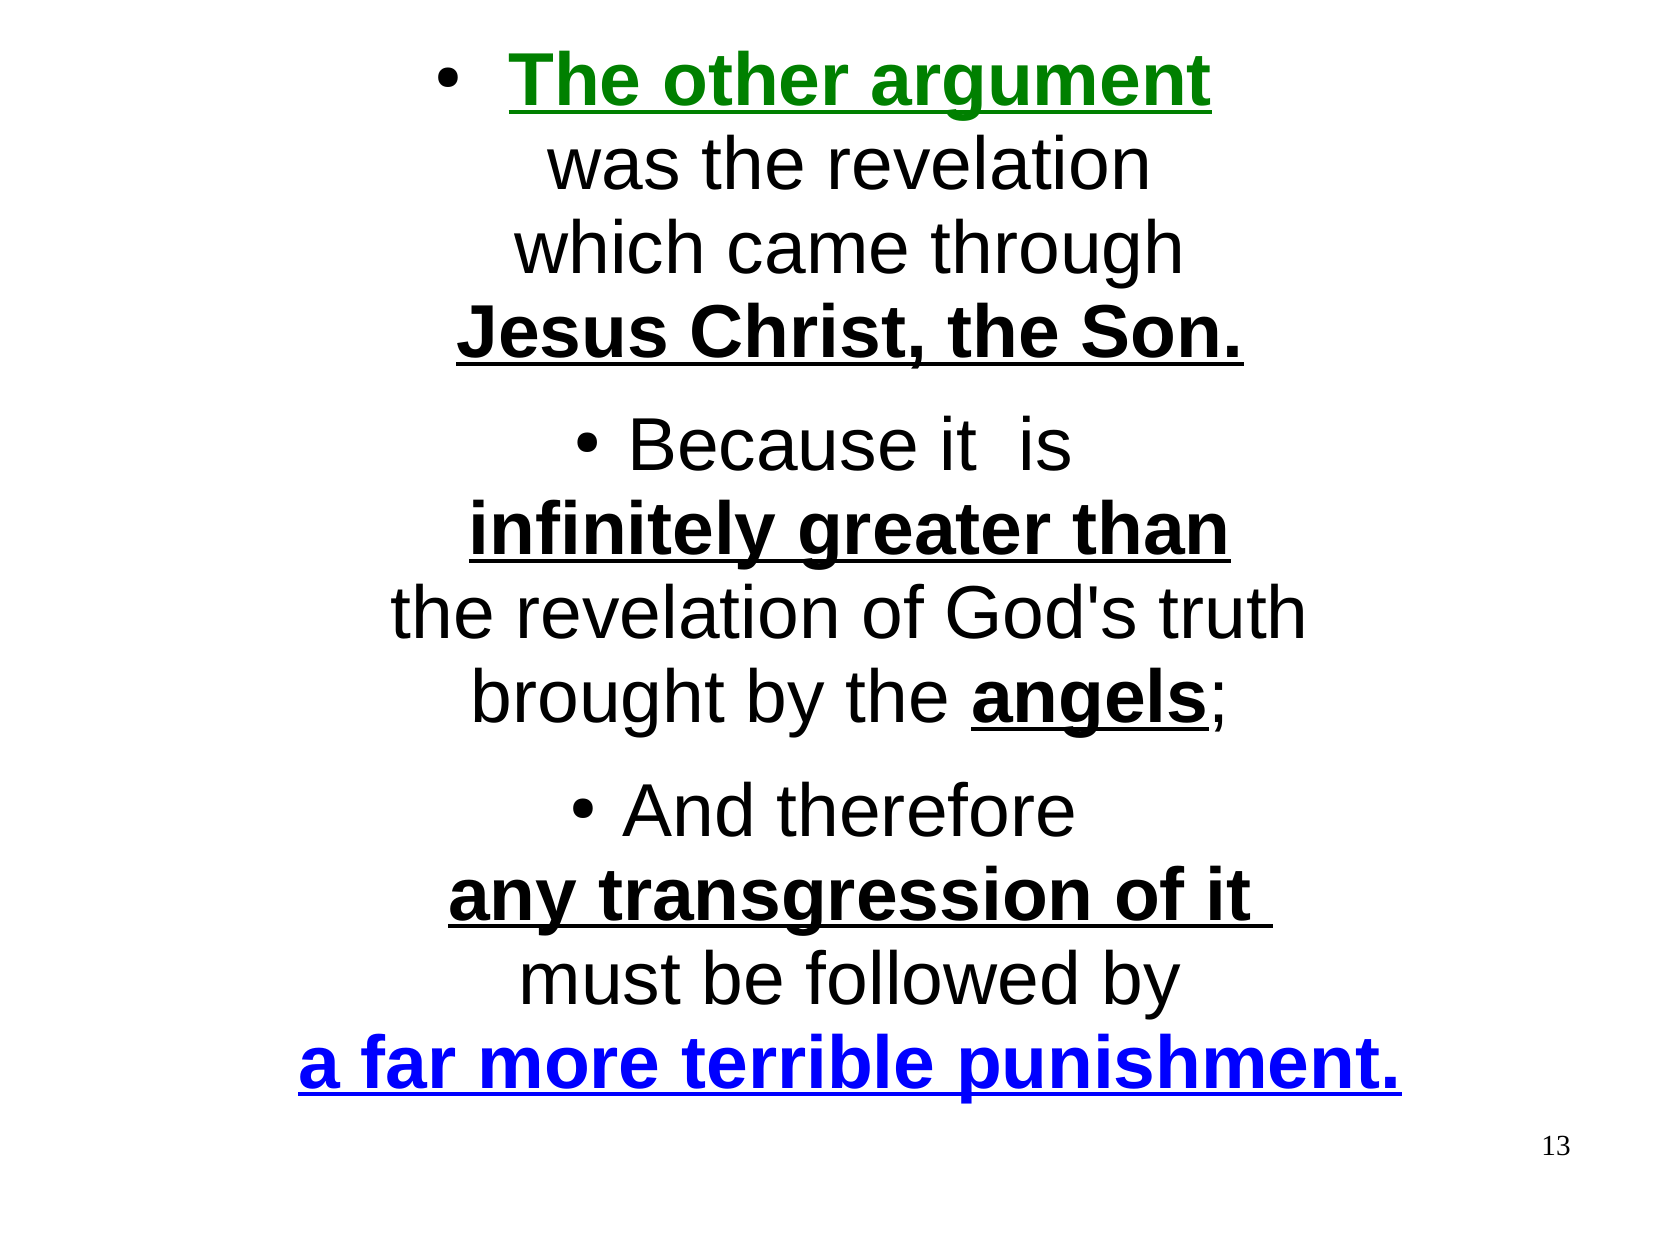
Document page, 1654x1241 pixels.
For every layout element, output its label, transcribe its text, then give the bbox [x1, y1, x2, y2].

list The other argument was the revelation which came through Jesus Christ, the Son. Because it is infinitely greater than the revelation of God's truth brought by the angels; And therefore any transgression of it must be followed by a far more terrible punishment. [37, 37, 1613, 1238]
